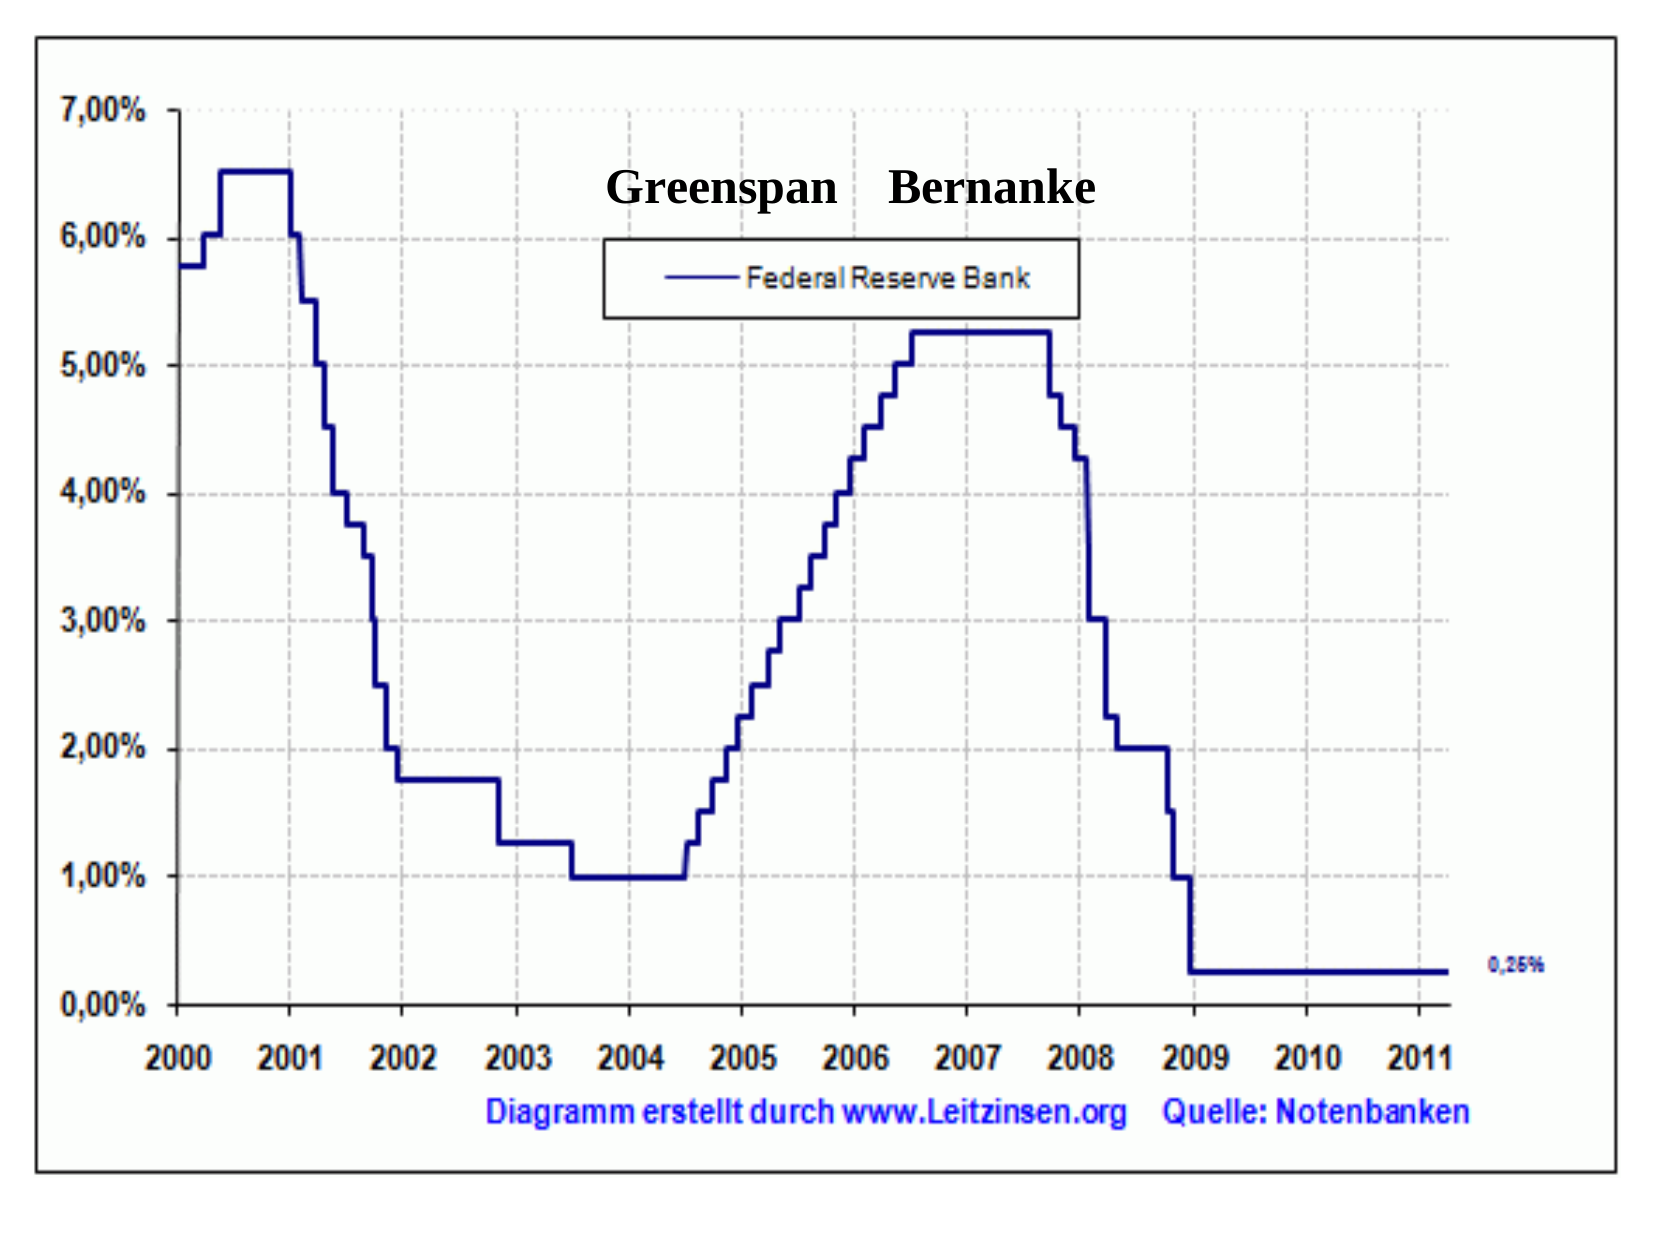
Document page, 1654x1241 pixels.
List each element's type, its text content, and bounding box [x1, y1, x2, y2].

text_box Greenspan Bernanke [591, 151, 1127, 227]
picture [33, 34, 1621, 1178]
